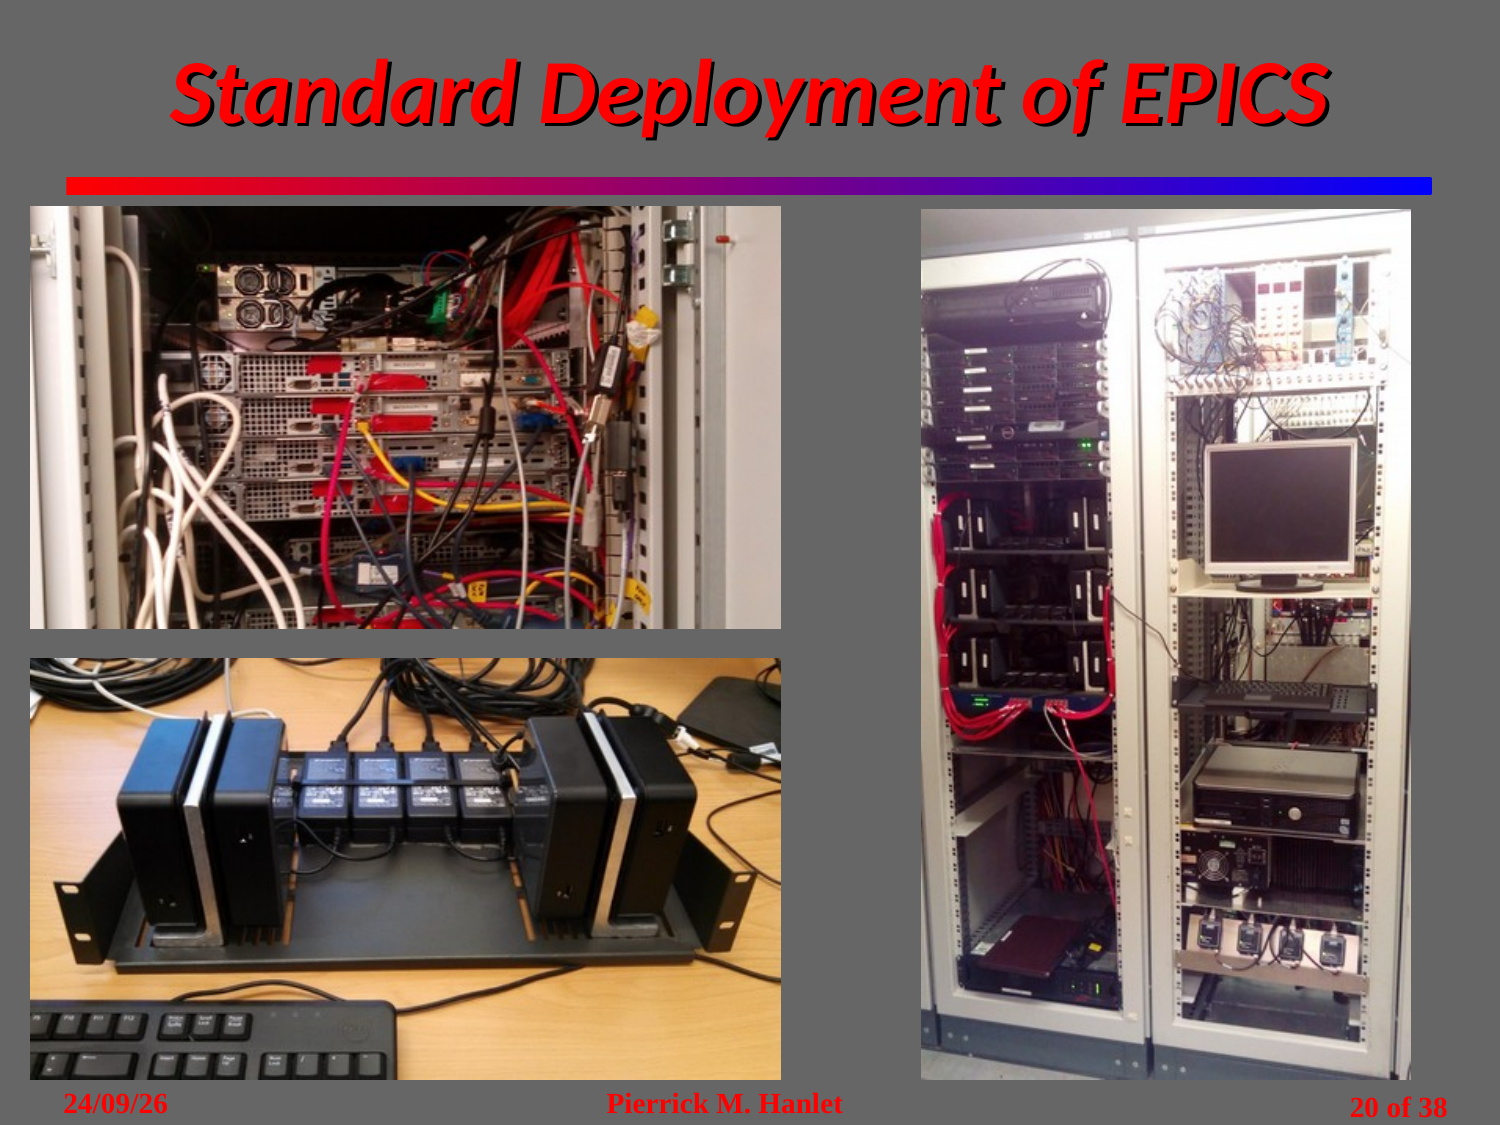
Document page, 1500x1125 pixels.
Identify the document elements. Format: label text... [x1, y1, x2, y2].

picture [30, 206, 781, 629]
title Standard Deployment of EPICS [0, 0, 1500, 180]
picture [921, 209, 1411, 1081]
picture [30, 658, 781, 1081]
